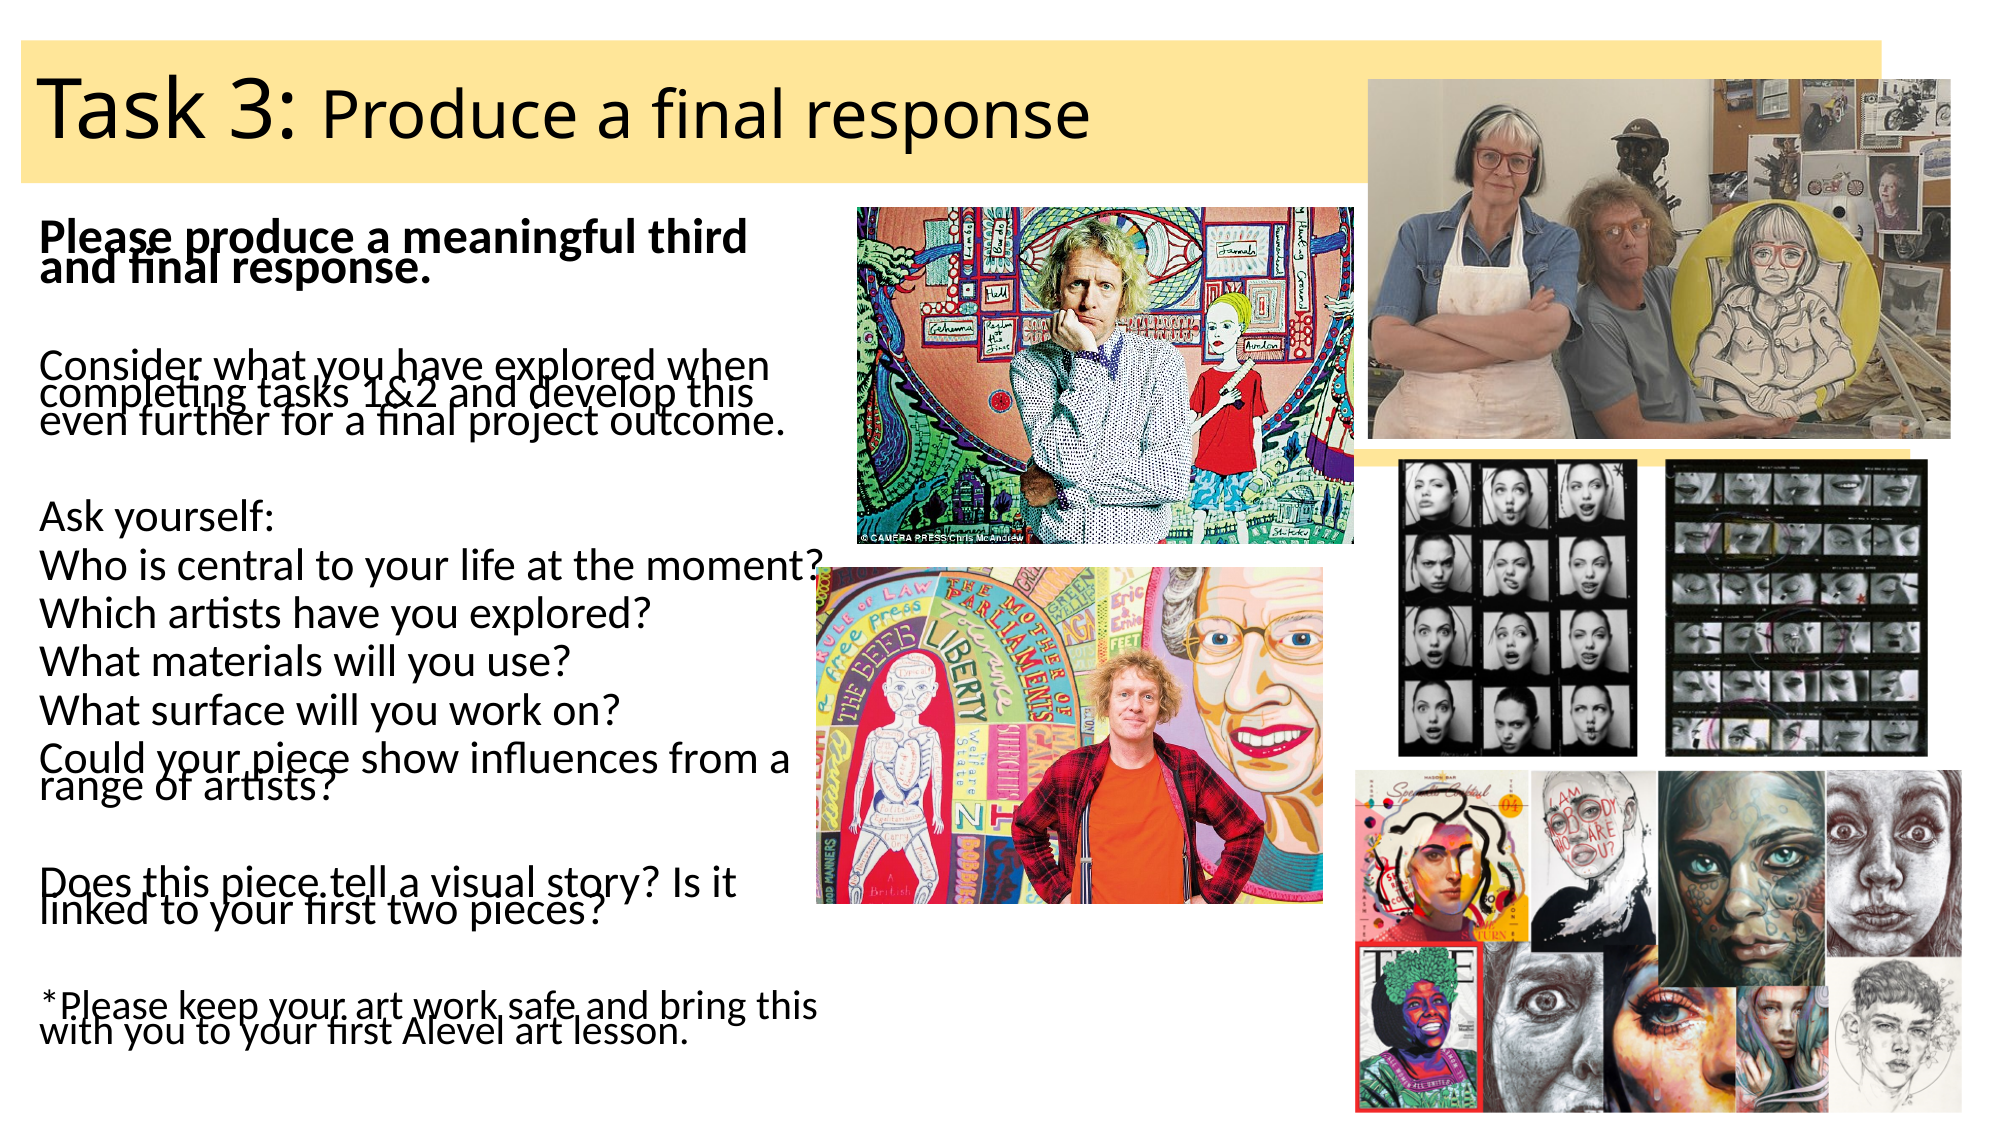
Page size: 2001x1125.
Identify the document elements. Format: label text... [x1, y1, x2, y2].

picture [816, 567, 1323, 904]
picture [1367, 79, 1951, 439]
title Task 3: Produce a final response [21, 40, 1882, 184]
list Please produce a meaningful third and final response. Consider what you have explored when completing tasks 1&2 and develop this even further for a final project outcome. Ask yourself: Who is central to your life at the moment? Which artists have you explored? What materials will you use? What surface will you work on? Could your piece show influences from a range of artists? Does this piece tell a visual story? Is it linked to your first two pieces? *Please keep your art work safe and bring this with you to your first Alevel art lesson. [24, 221, 844, 1107]
picture [857, 207, 1971, 1125]
